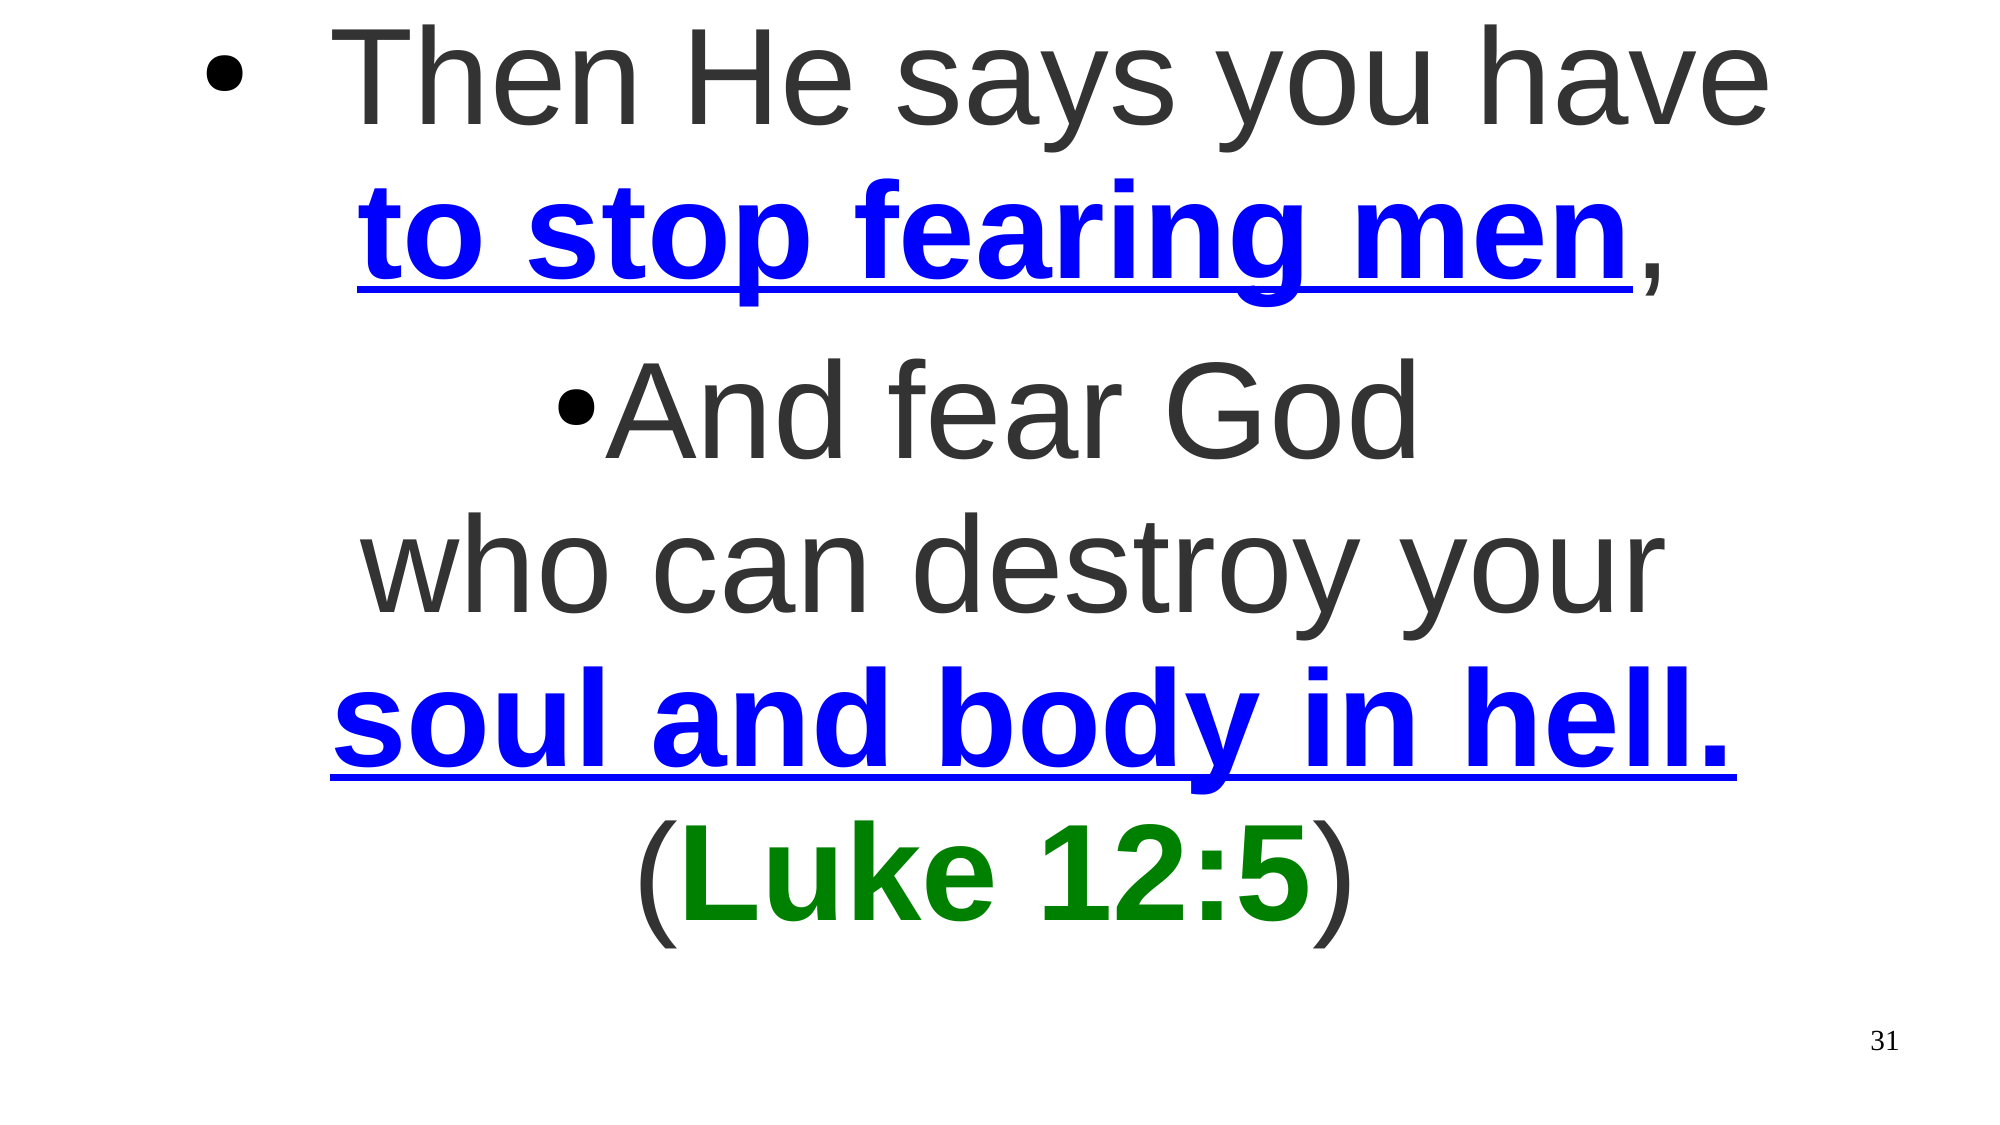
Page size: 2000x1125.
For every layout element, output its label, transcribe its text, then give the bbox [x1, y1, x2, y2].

list Then He says you have to stop fearing men, And fear God who can destroy your soul and body in hell. (Luke 12:5) [0, 0, 1996, 1123]
